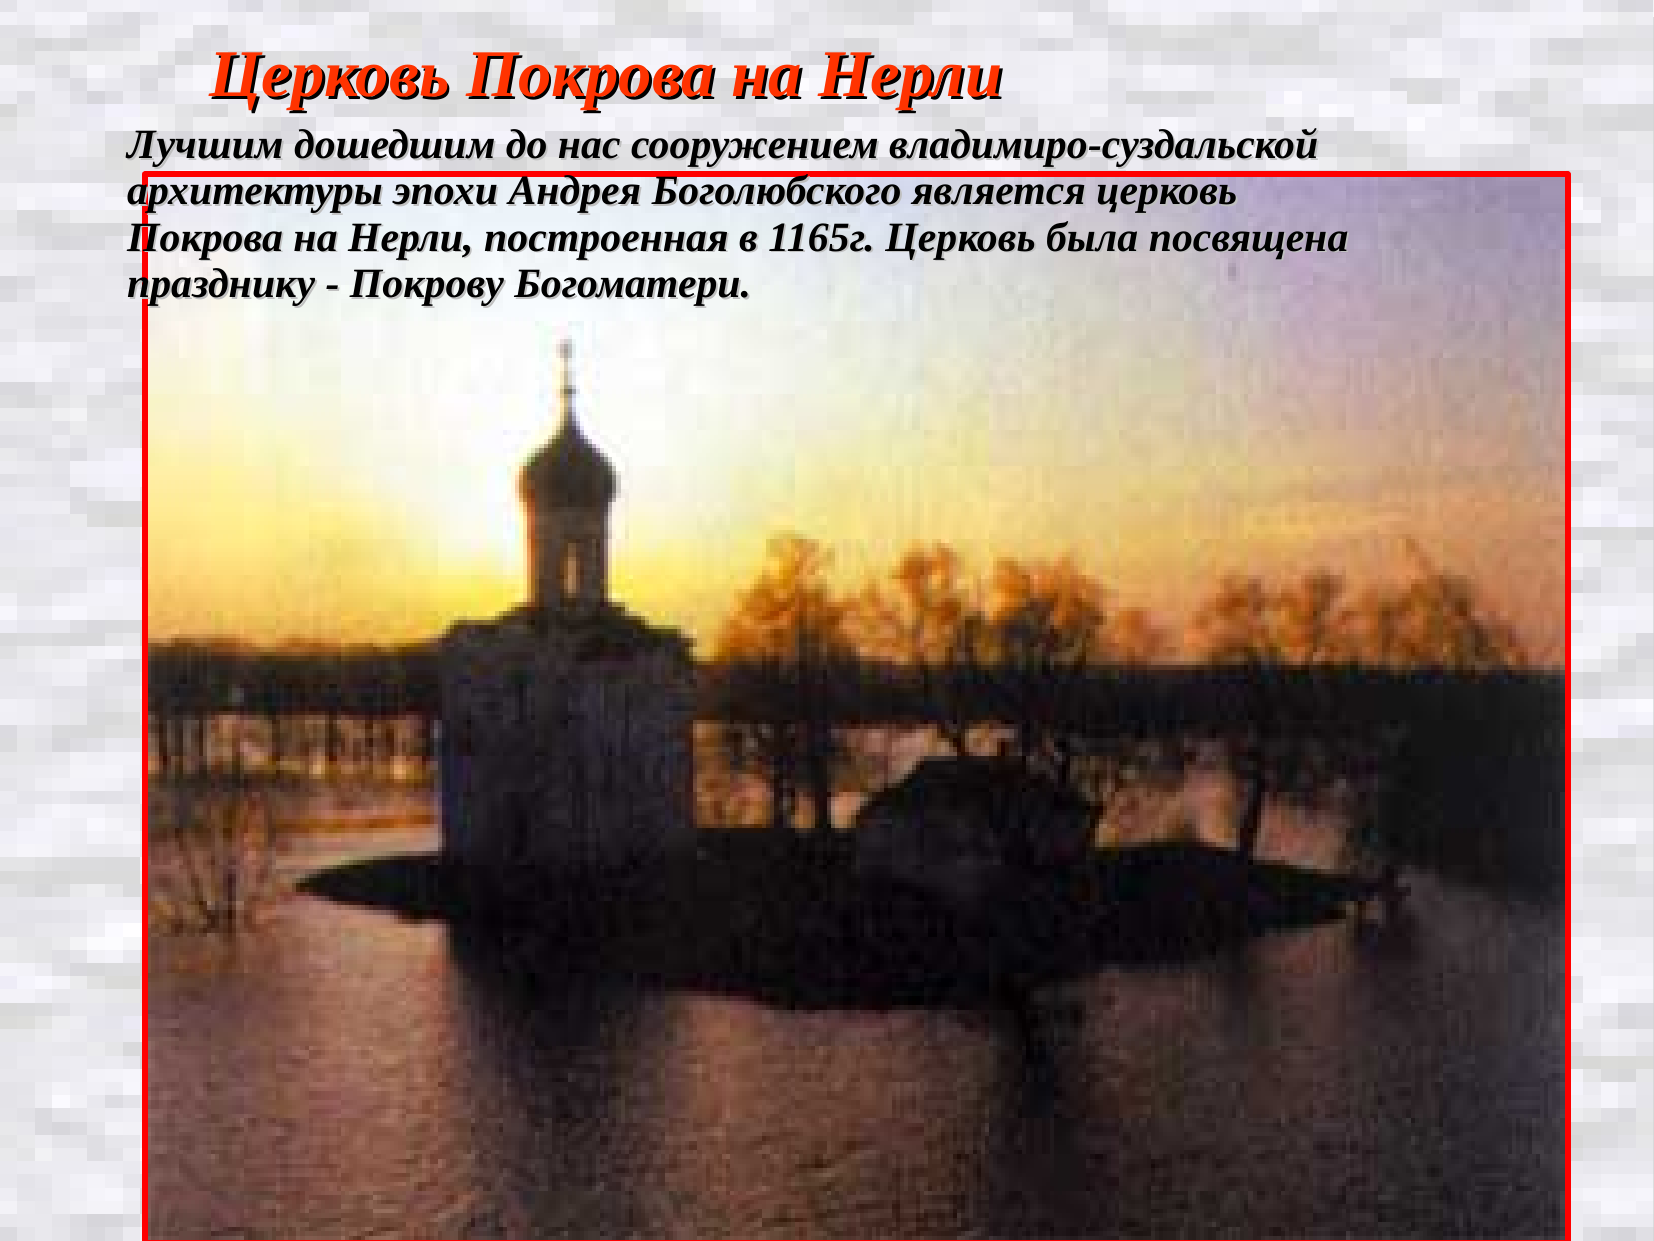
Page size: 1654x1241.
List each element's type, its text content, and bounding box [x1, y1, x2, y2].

picture [0, 0, 1654, 1241]
text_box Церковь Покрова на Нерли [194, 29, 1595, 235]
text_box Лучшим дошедшим до нас сооружением владимиро-суздальской архитектуры эпохи Андрея Боголюбского является церковь Покрова на Нерли, построенная в 1165г. Церковь была посвящена празднику - Покрову Богоматери. [112, 113, 1377, 361]
picture [147, 235, 1565, 1241]
